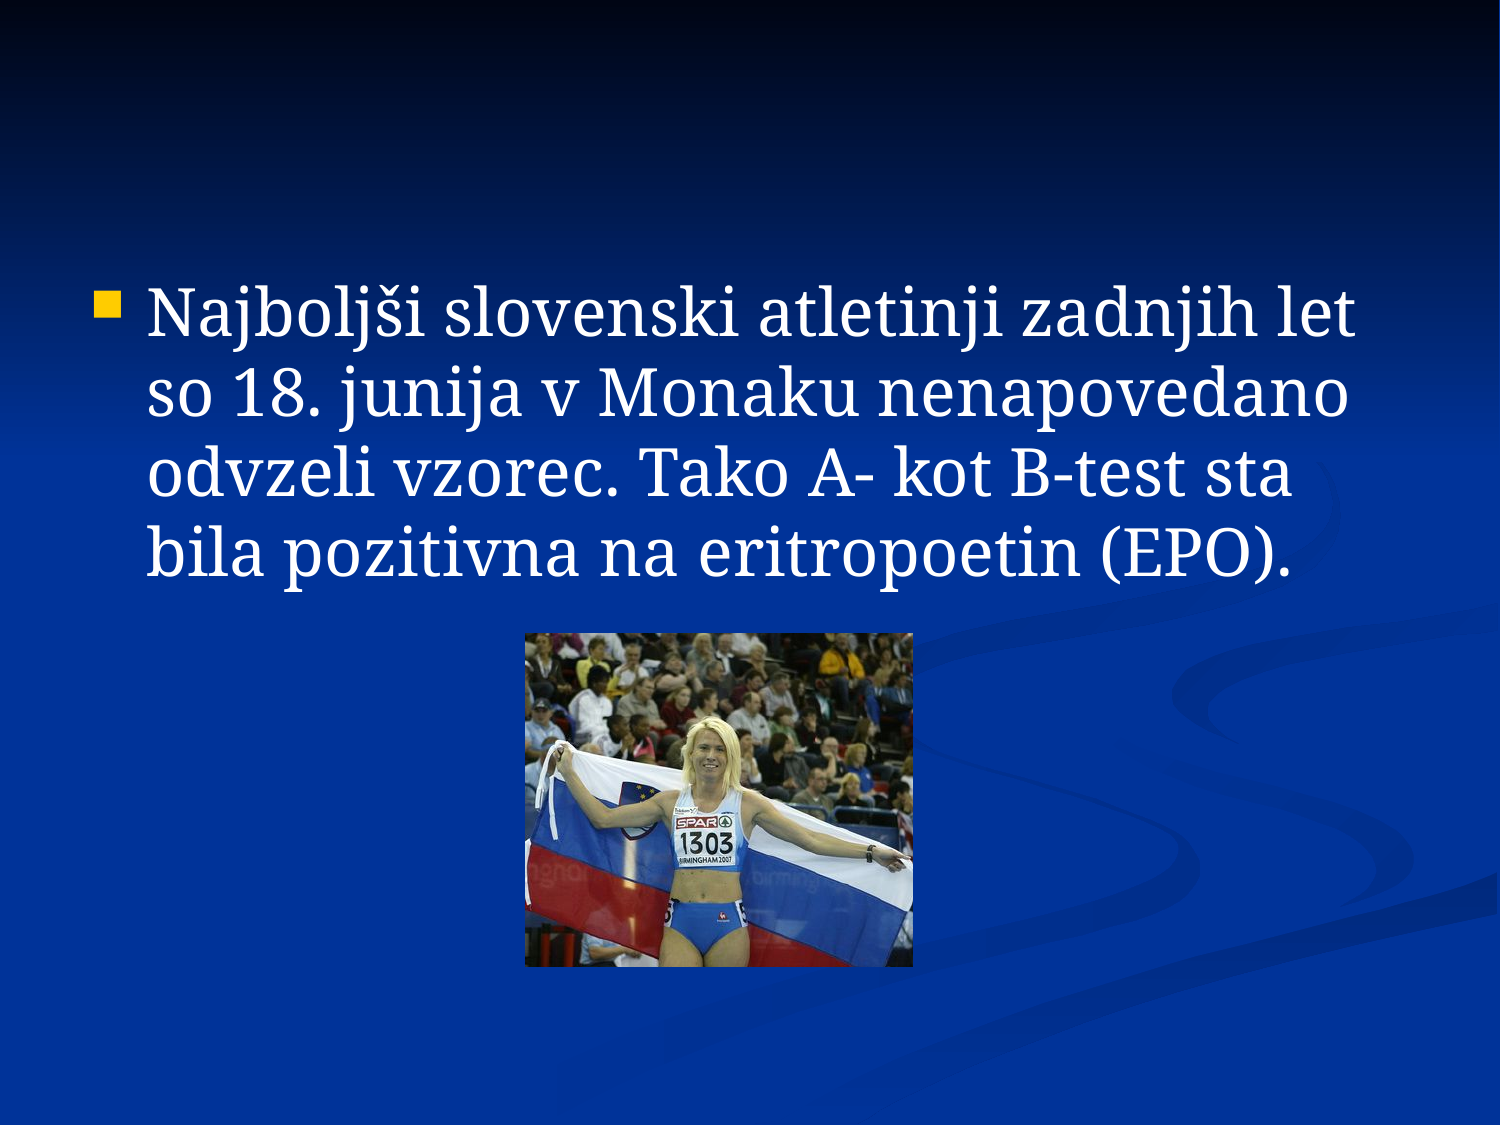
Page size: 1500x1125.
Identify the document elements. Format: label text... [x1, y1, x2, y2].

picture [525, 633, 913, 967]
list Najboljši slovenski atletinji zadnjih let so 18. junija v Monaku nenapovedano odvzeli vzorec. Tako A- kot B-test sta bila pozitivna na eritropoetin (EPO). [75, 262, 1425, 1005]
